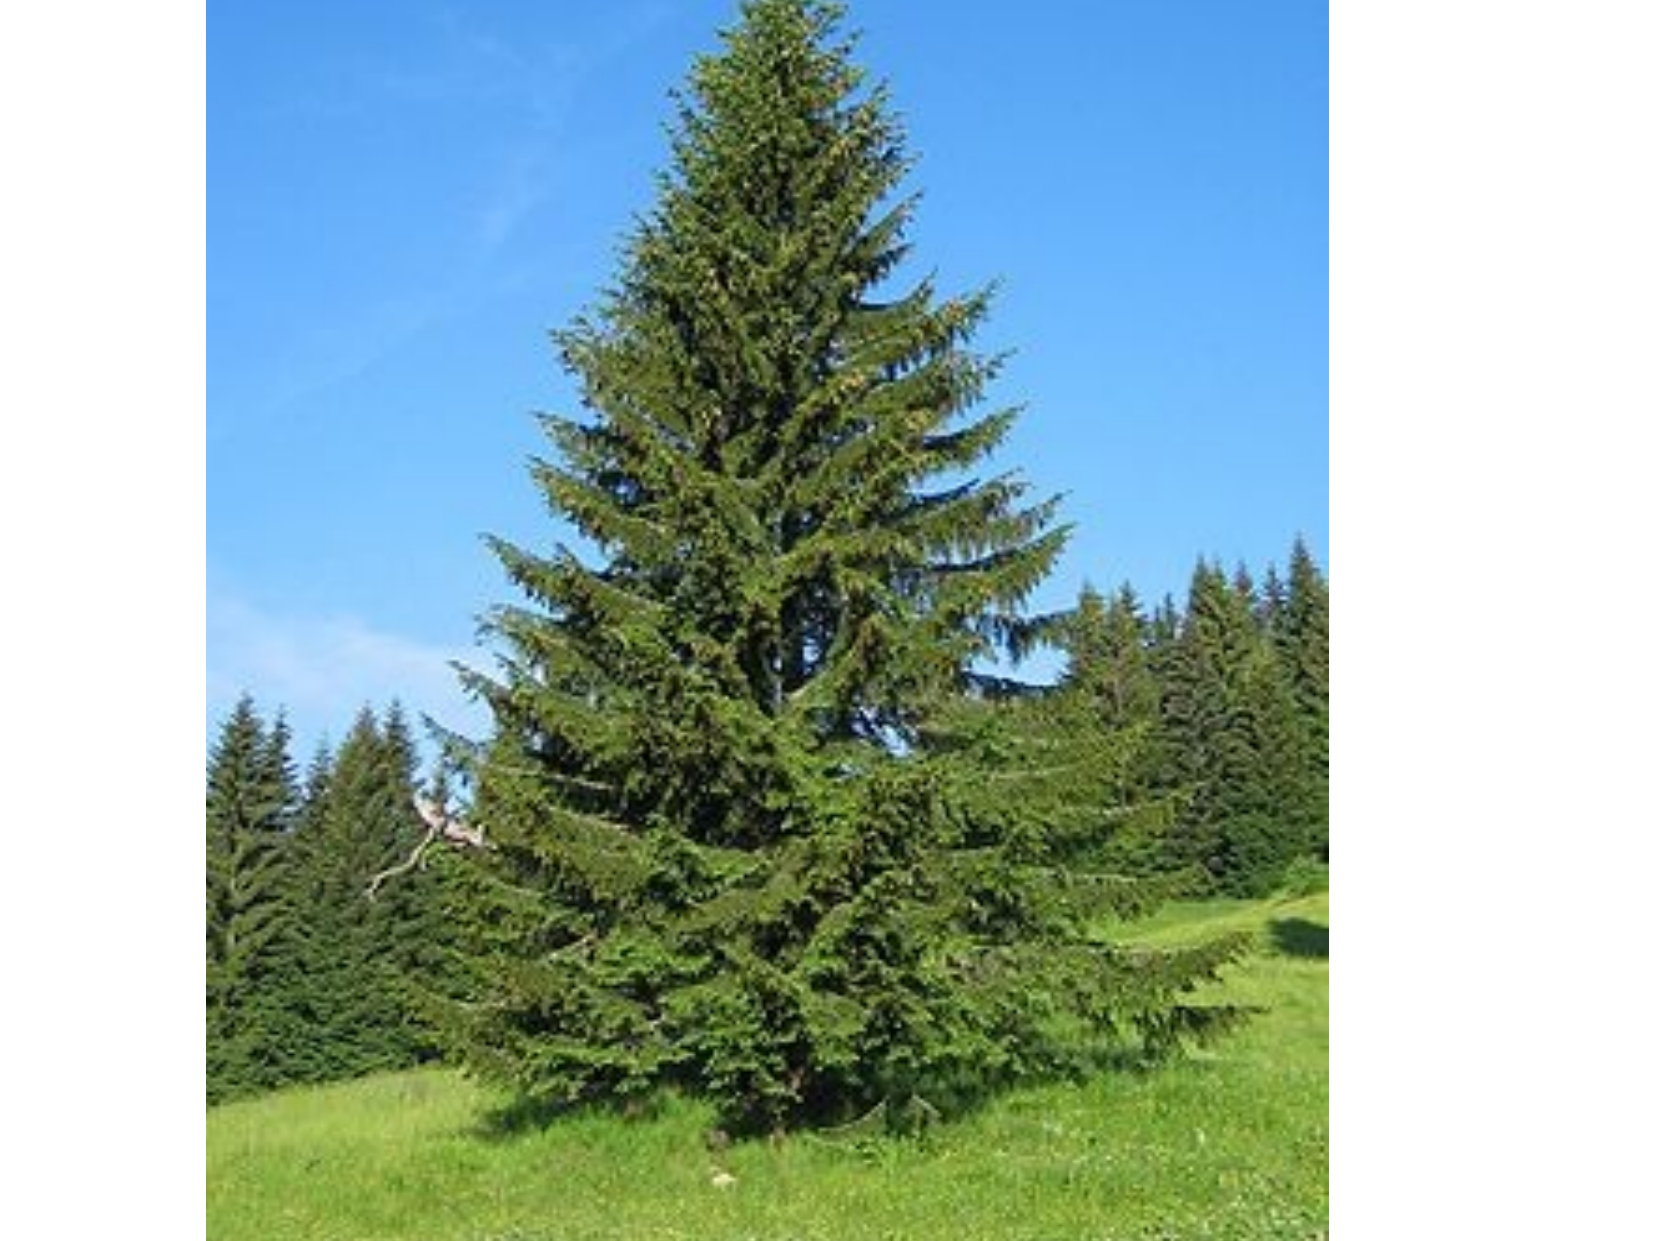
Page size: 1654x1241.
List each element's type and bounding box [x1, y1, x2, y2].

picture [206, 0, 1329, 1241]
